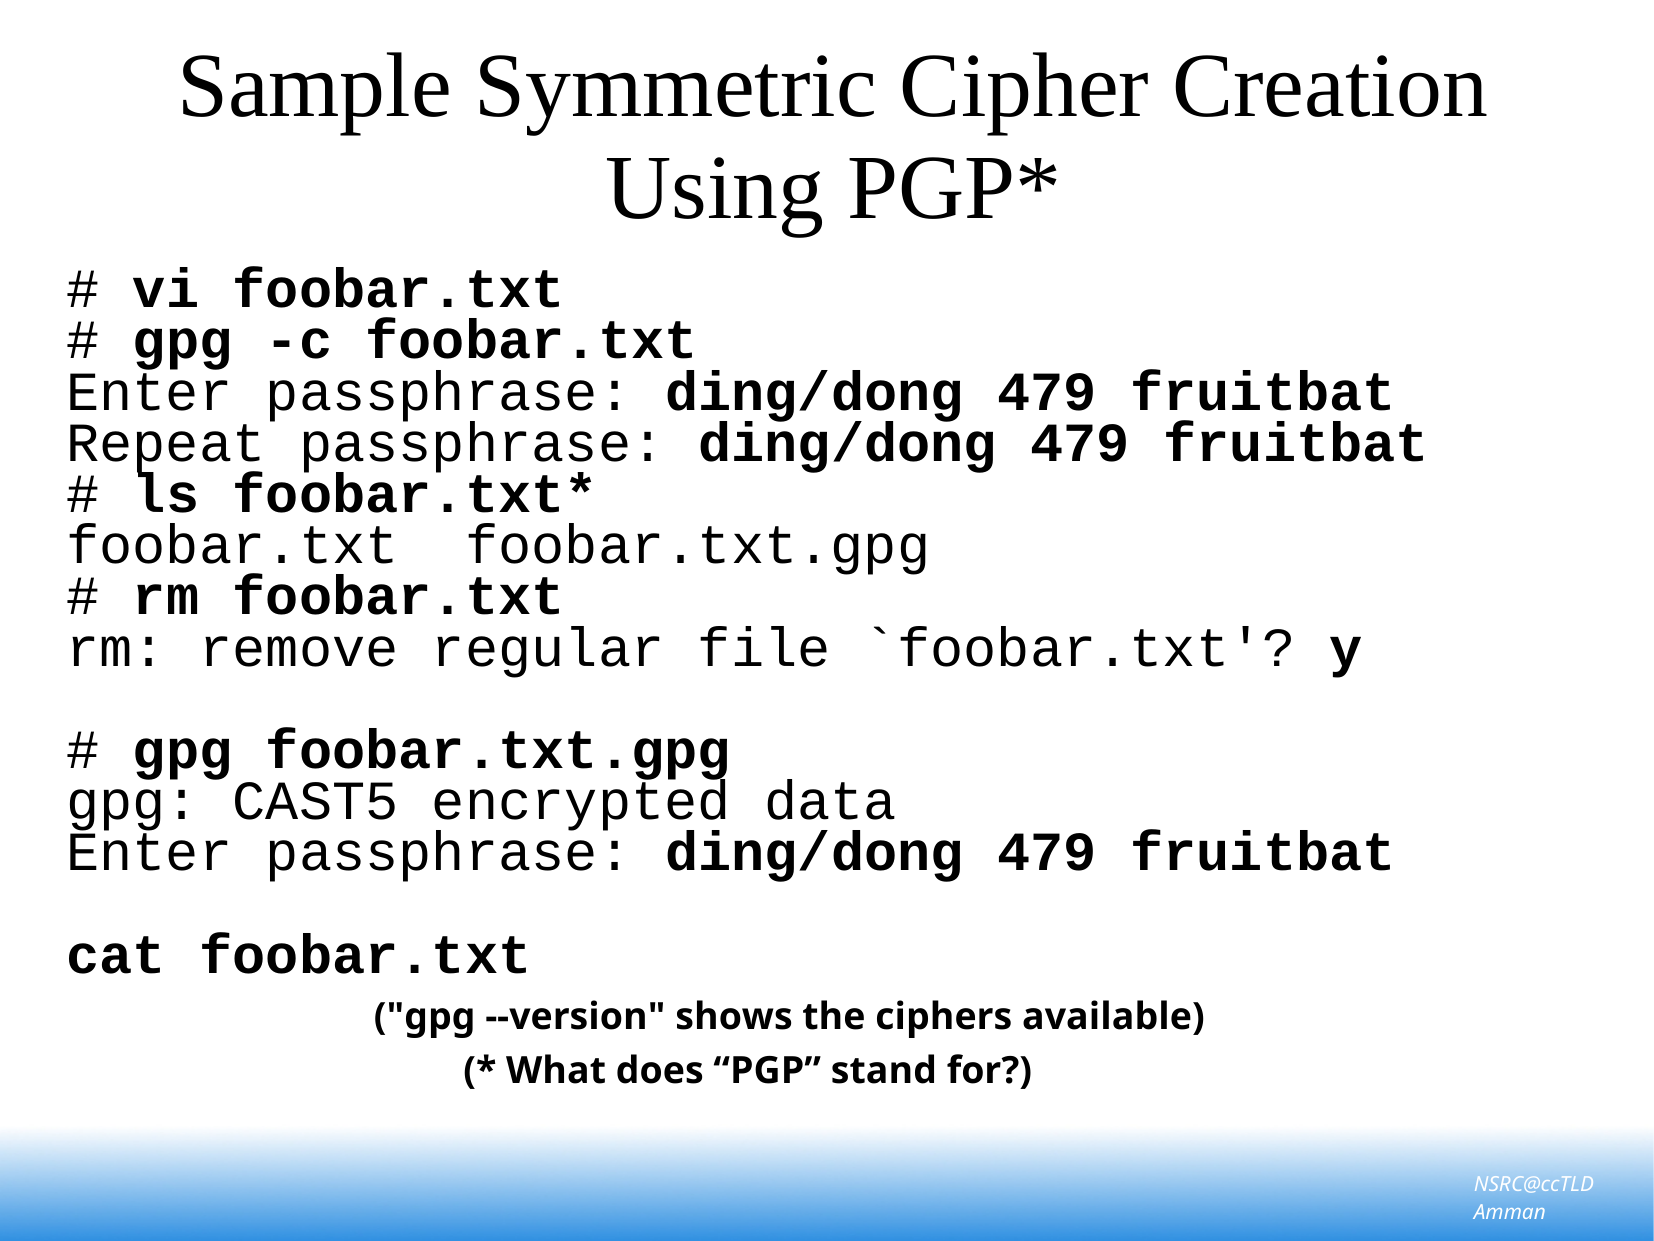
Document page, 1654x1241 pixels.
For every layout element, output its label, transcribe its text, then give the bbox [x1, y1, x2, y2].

text_box # vi foobar.txt # gpg -c foobar.txt Enter passphrase: ding/dong 479 fruitbat Repeat passphrase: ding/dong 479 fruitbat # ls foobar.txt* foobar.txt foobar.txt.gpg # rm foobar.txt rm: remove regular file `foobar.txt'? y # gpg foobar.txt.gpg gpg: CAST5 encrypted data Enter passphrase: ding/dong 479 fruitbat cat foobar.txt ("gpg --version" shows the ciphers available) (* What does “PGP” stand for?) [41, 254, 1612, 1143]
picture [0, 1124, 1654, 1241]
title Sample Symmetric Cipher Creation Using PGP* [165, 35, 1503, 239]
